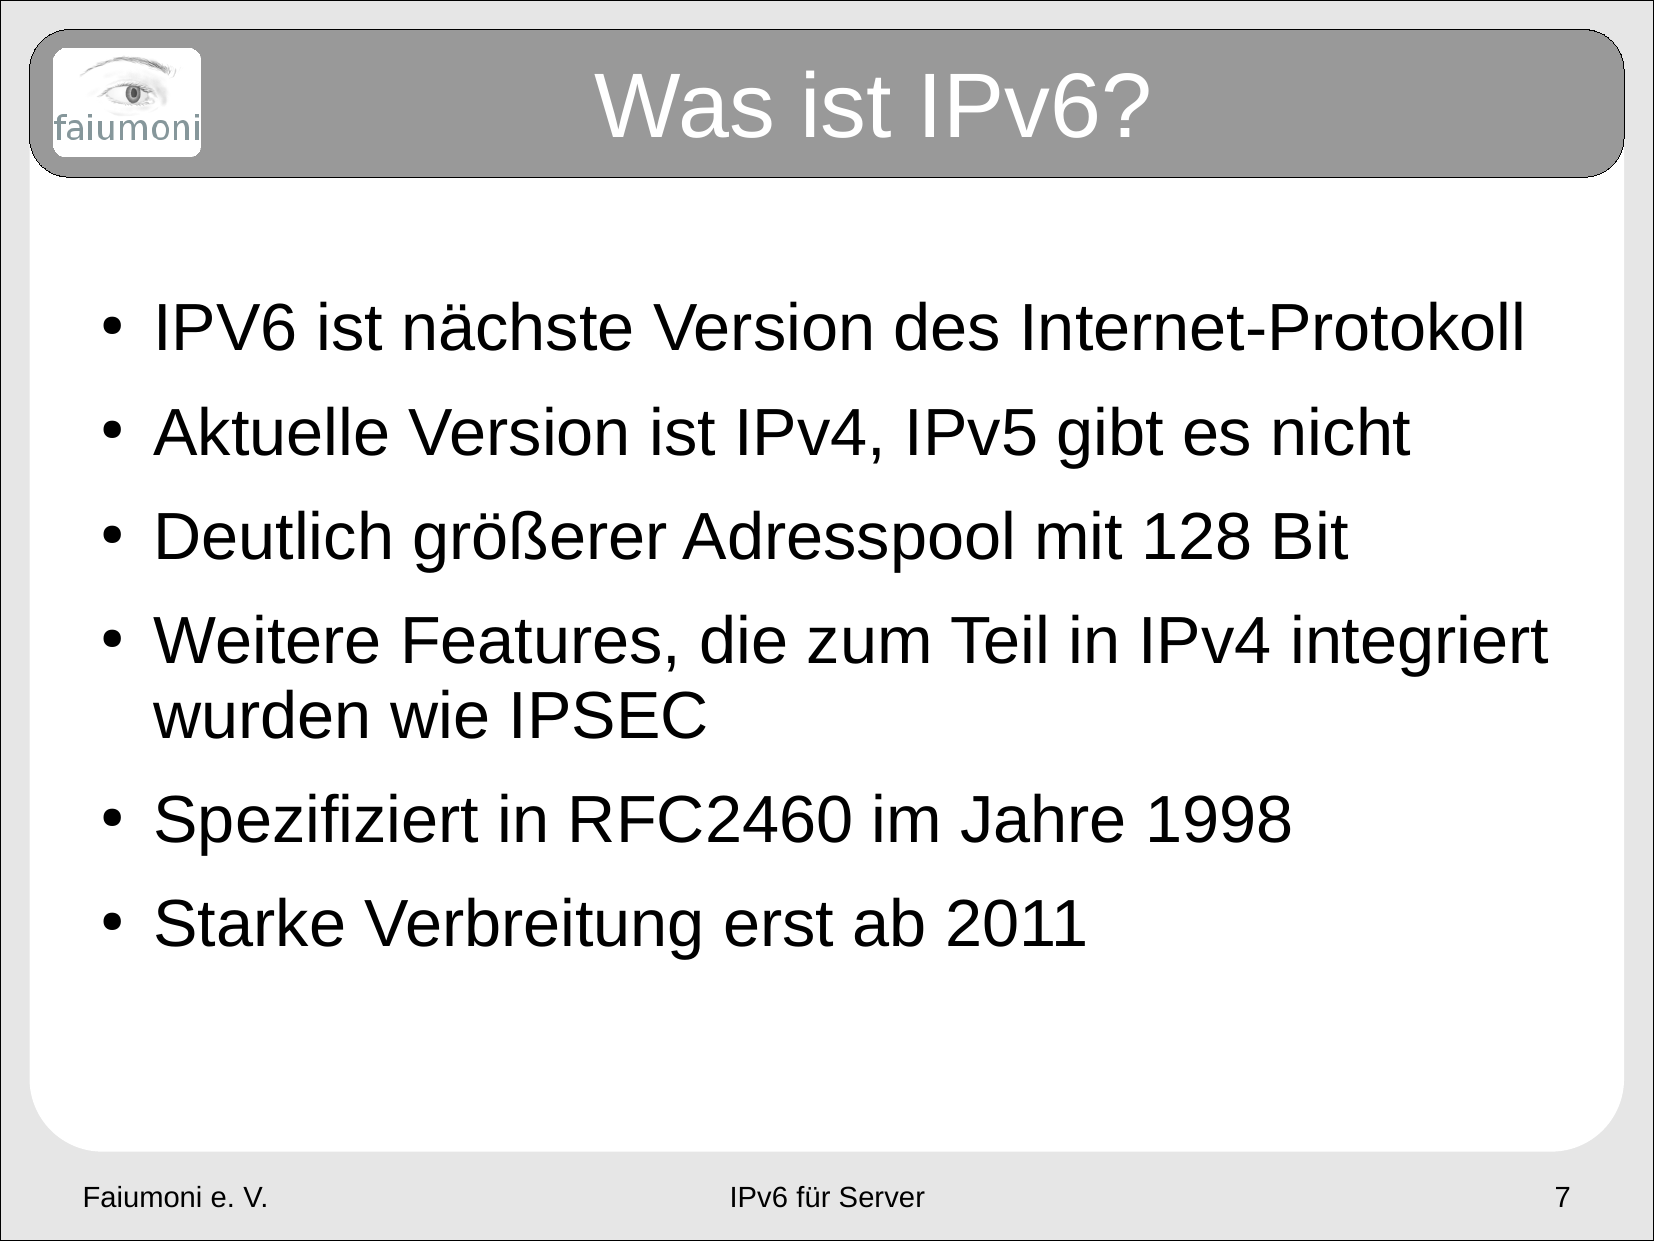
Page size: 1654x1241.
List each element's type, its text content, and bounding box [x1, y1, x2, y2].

title Was ist IPv6? [129, 2, 1619, 210]
picture [53, 48, 129, 157]
list IPV6 ist nächste Version des Internet-Protokoll Aktuelle Version ist IPv4, IPv5 gibt es nicht Deutlich größerer Adresspool mit 128 Bit Weitere Features, die zum Teil in IPv4 integriert wurden wie IPSEC Spezifiziert in RFC2460 im Jahre 1998 Starke Verbreitung erst ab 2011 [82, 290, 1571, 1109]
